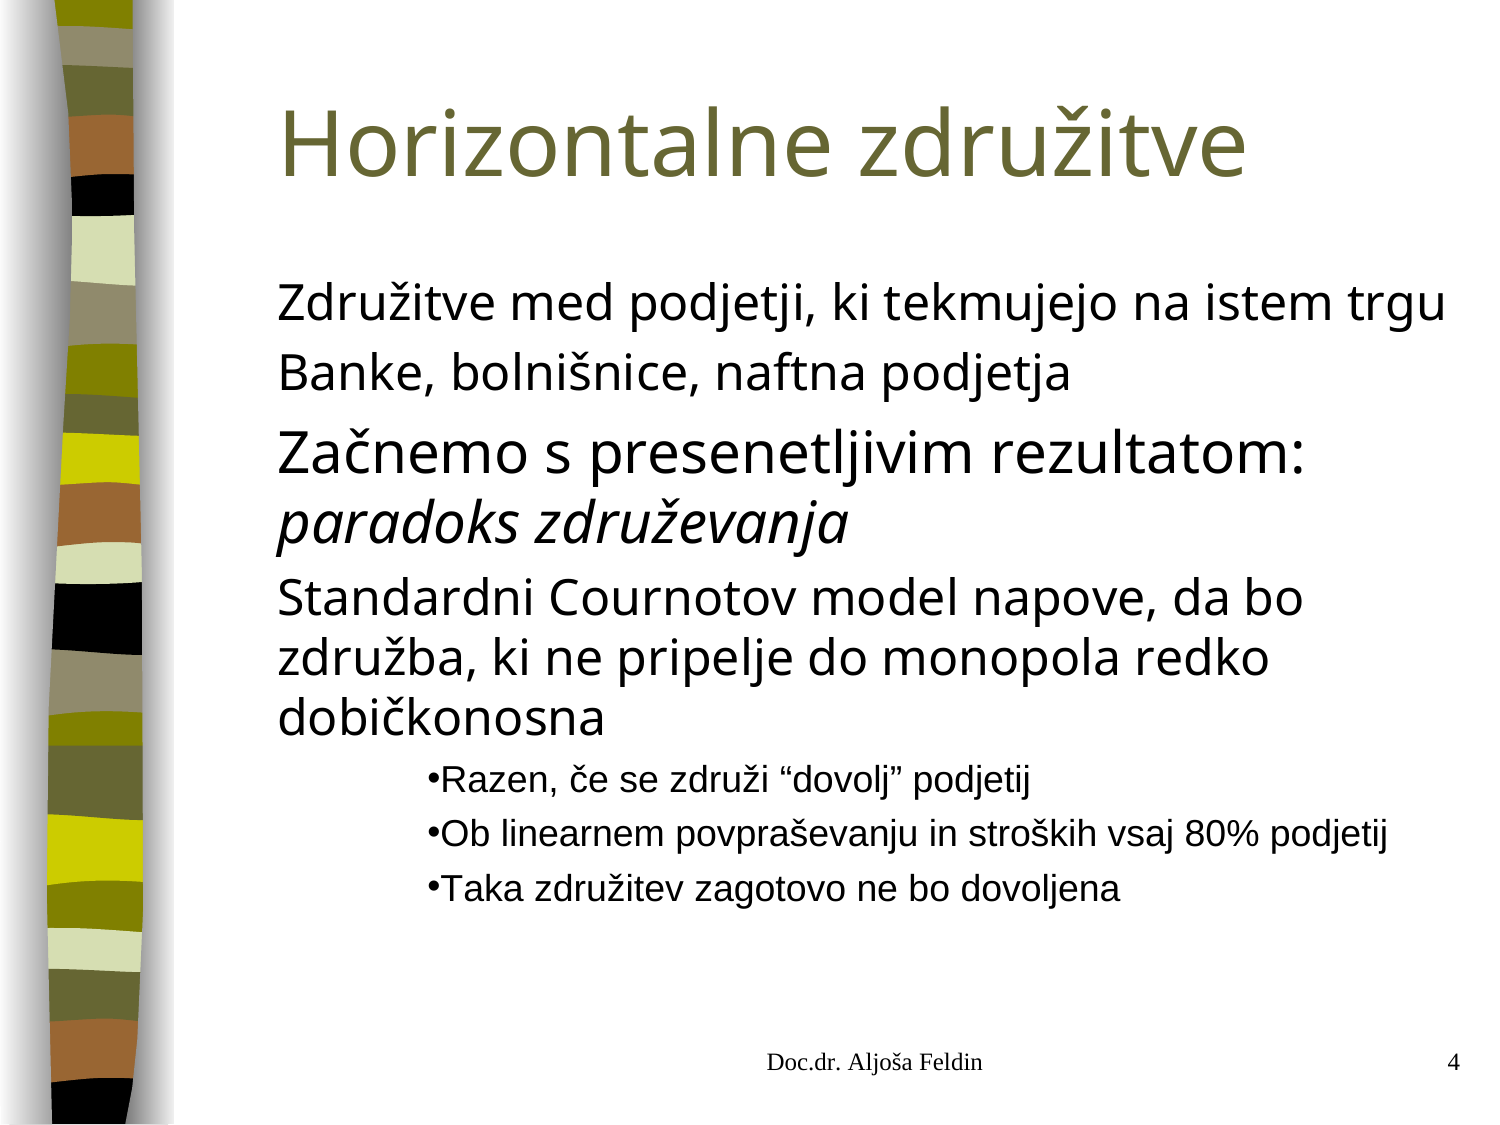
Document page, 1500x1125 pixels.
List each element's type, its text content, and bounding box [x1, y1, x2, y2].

text_box Doc.dr. Aljoša Feldin [637, 1037, 1113, 1101]
text_box Horizontalne združitve [262, 24, 1476, 203]
text_box <number> [1162, 1037, 1476, 1101]
text_box Združitve med podjetji, ki tekmujejo na istem trgu Banke, bolnišnice, naftna podjetja Začnemo s presenetljivim rezultatom: paradoks združevanja Standardni Cournotov model napove, da bo združba, ki ne pripelje do monopola redko dobičkonosna Razen, če se združi “dovolj” podjetij Ob linearnem povpraševanju in stroških vsaj 80% podjetij Taka združitev zagotovo ne bo dovoljena [262, 262, 1476, 1026]
